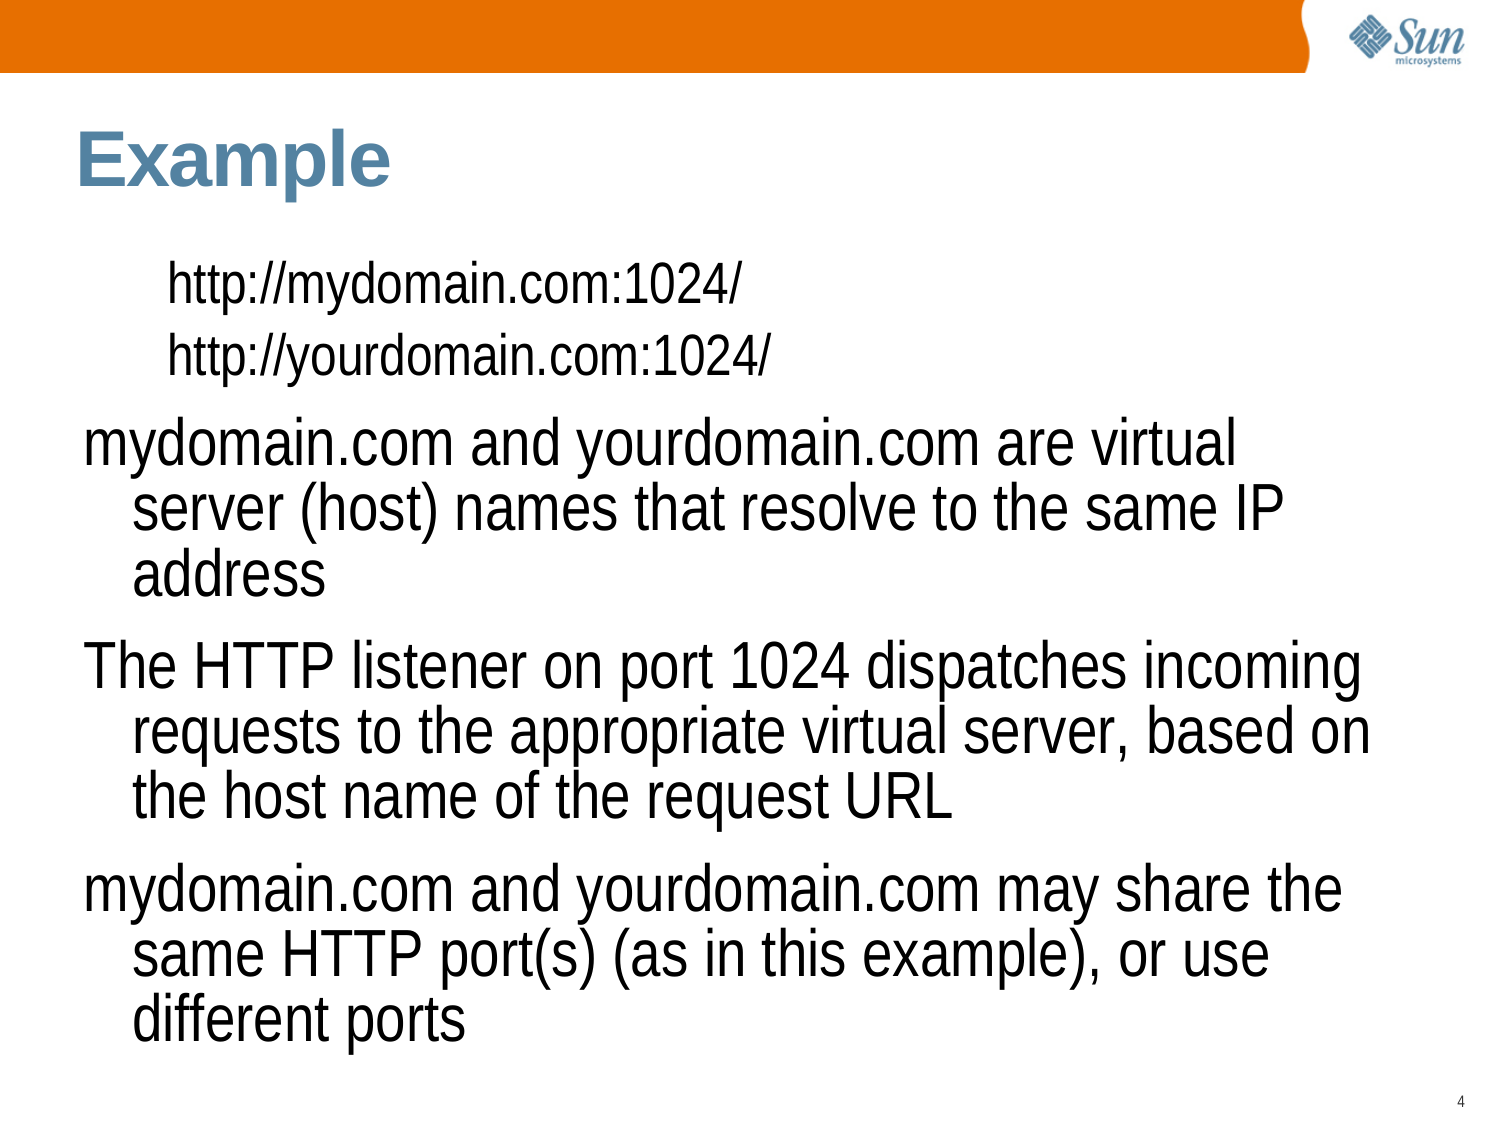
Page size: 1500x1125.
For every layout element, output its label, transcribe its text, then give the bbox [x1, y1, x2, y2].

picture [0, 0, 1500, 73]
title Example [75, 123, 1437, 227]
list http://mydomain.com:1024/ http://yourdomain.com:1024/ mydomain.com and yourdomain.com are virtual server (host) names that resolve to the same IP address The HTTP listener on port 1024 dispatches incoming requests to the appropriate virtual server, based on the host name of the request URL mydomain.com and yourdomain.com may share the same HTTP port(s) (as in this example), or use different ports [64, 258, 1401, 1062]
